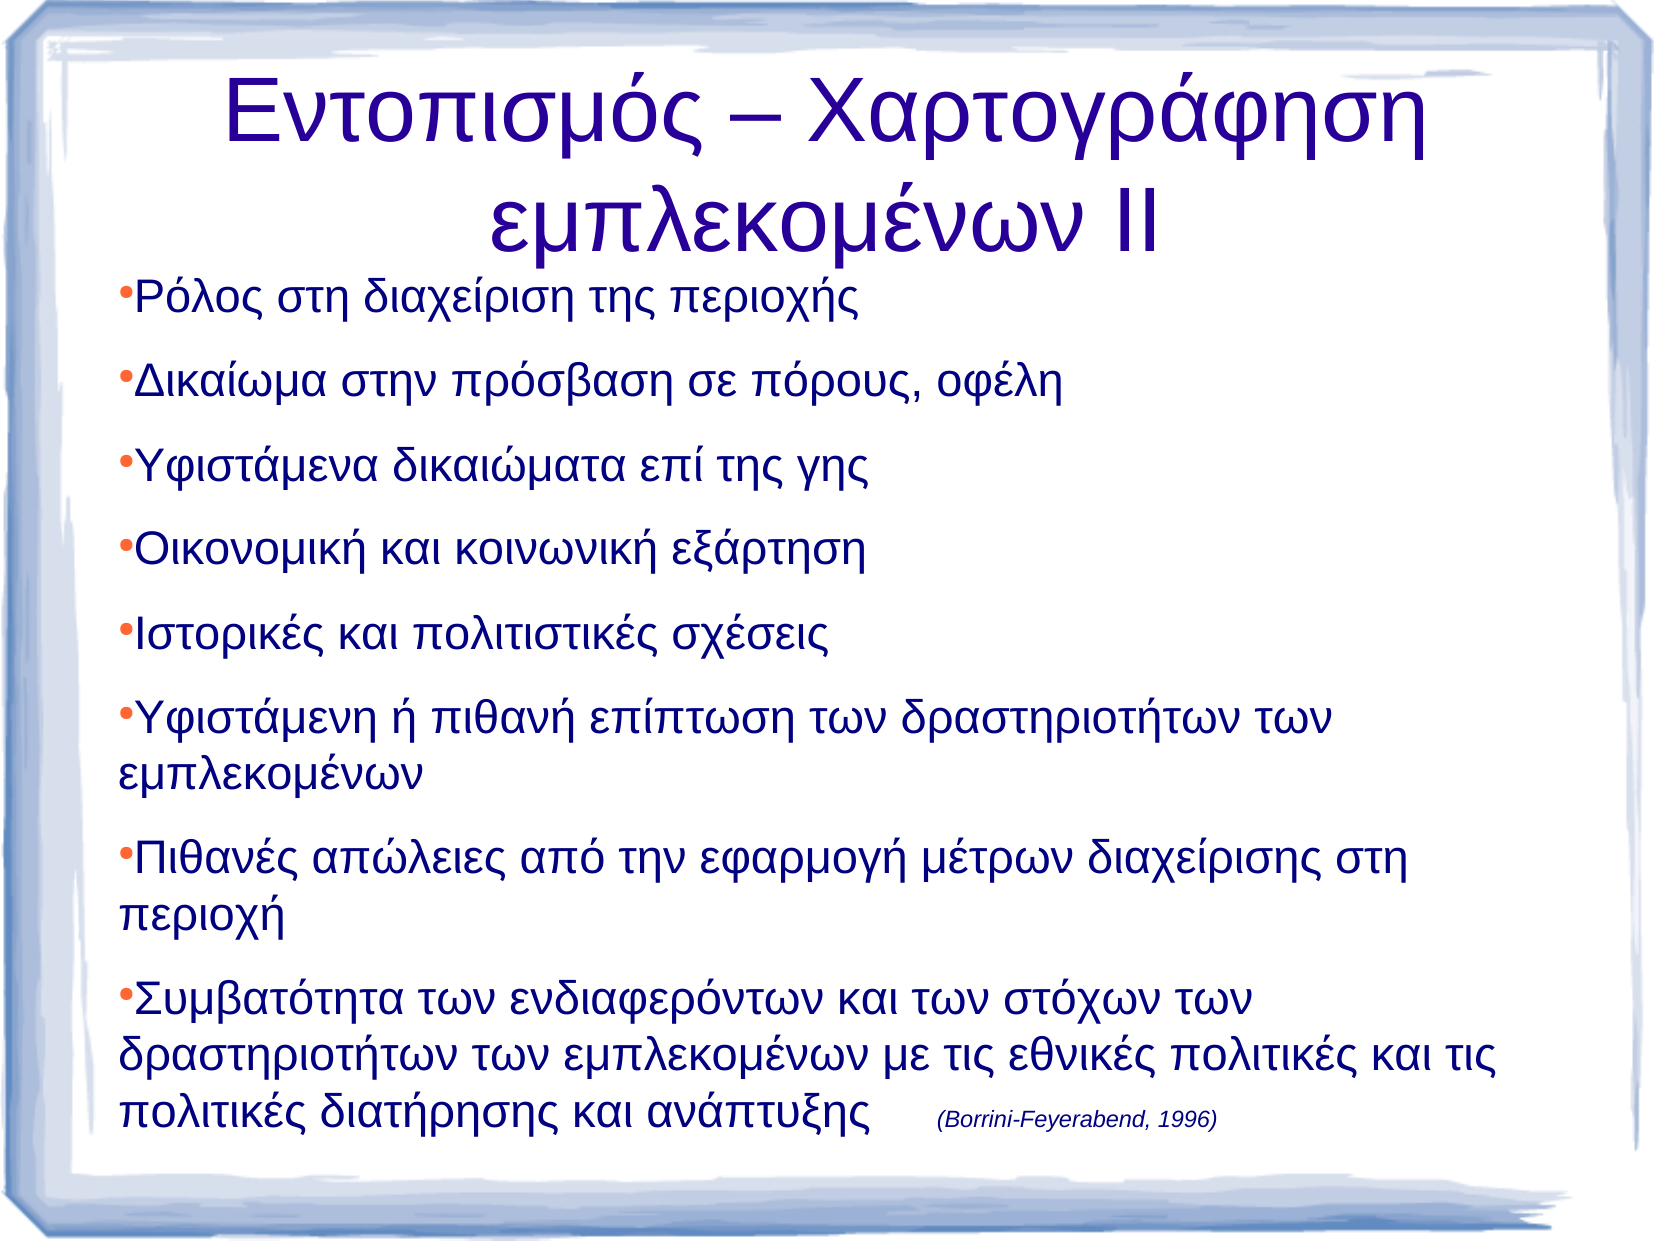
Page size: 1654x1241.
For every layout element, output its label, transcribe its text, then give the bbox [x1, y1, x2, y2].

list Ρόλος στη διαχείριση της περιοχής Δικαίωμα στην πρόσβαση σε πόρους, οφέλη Υφιστάμενα δικαιώματα επί της γης Οικονομική και κοινωνική εξάρτηση Ιστορικές και πολιτιστικές σχέσεις Υφιστάμενη ή πιθανή επίπτωση των δραστηριοτήτων των εμπλεκομένων Πιθανές απώλειες από την εφαρμογή μέτρων διαχείρισης στη περιοχή Συμβατότητα των ενδιαφερόντων και των στόχων των δραστηριοτήτων των εμπλεκομένων με τις εθνικές πολιτικές και τις πολιτικές διατήρησης και ανάπτυξης (Borrini-Feyerabend, 1996) [118, 265, 1571, 1142]
title Εντοπισμός – Χαρτογράφηση εμπλεκομένων ΙΙ [82, 49, 1571, 257]
